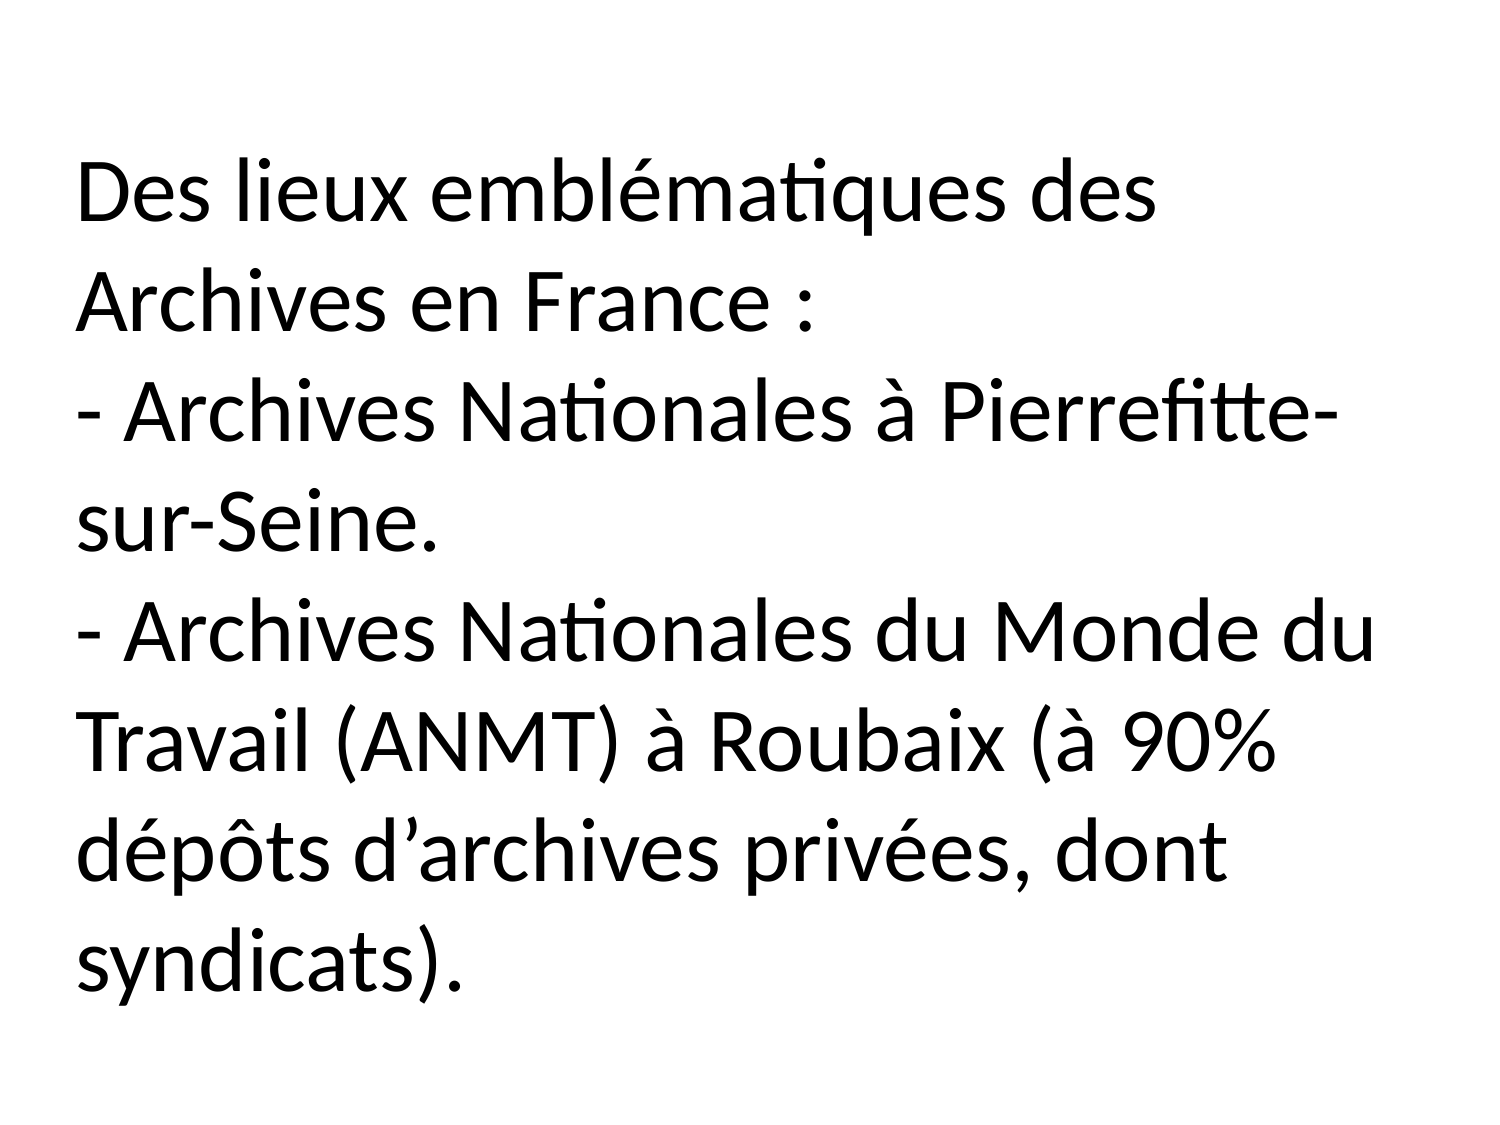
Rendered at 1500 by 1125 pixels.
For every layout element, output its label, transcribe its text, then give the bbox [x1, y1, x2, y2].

title Des lieux emblématiques des Archives en France : - Archives Nationales à Pierrefitte-sur-Seine. - Archives Nationales du Monde du Travail (ANMT) à Roubaix (à 90% dépôts d’archives privées, dont syndicats). [75, 45, 1425, 1094]
